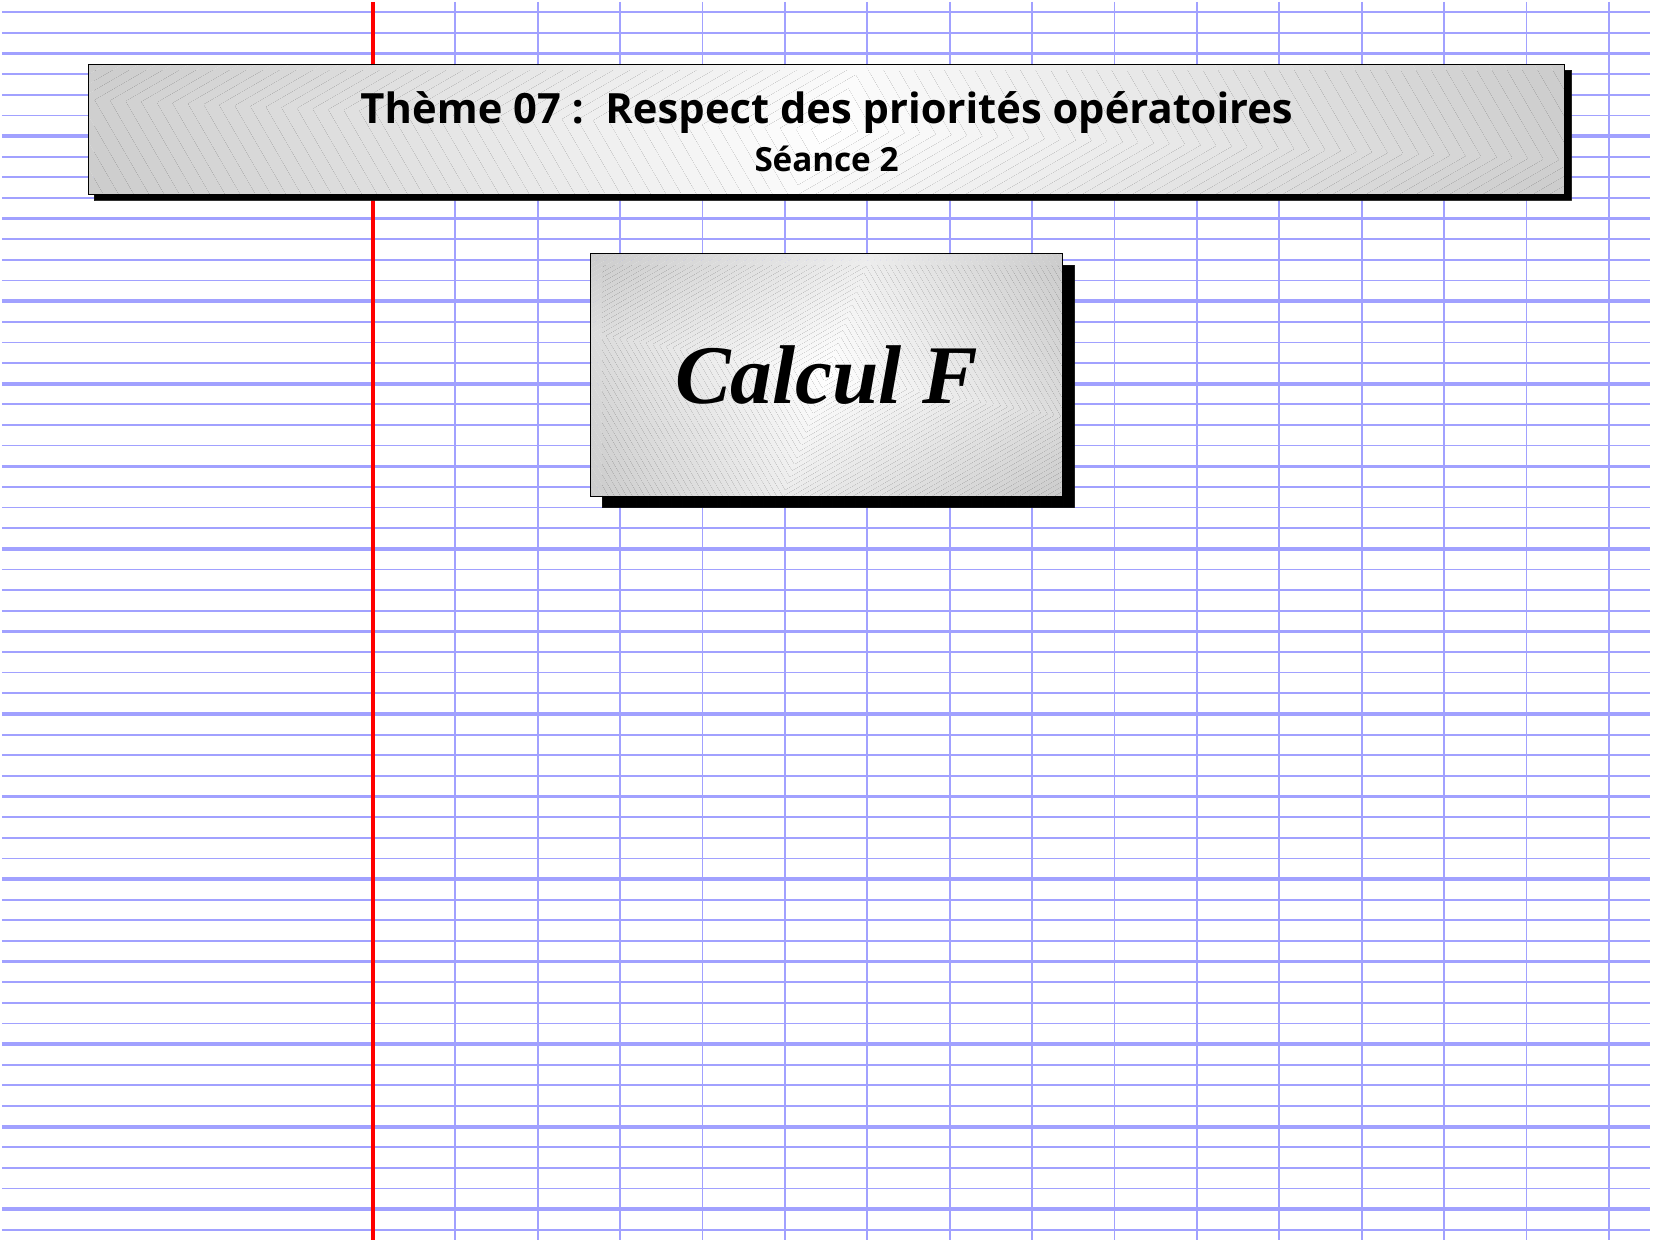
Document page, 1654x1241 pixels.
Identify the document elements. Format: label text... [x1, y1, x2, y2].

text_box Thème 07 : Respect des priorités opératoires Séance 2 [88, 64, 1565, 195]
text_box Calcul F [590, 253, 1063, 497]
picture [0, 0, 1654, 1241]
